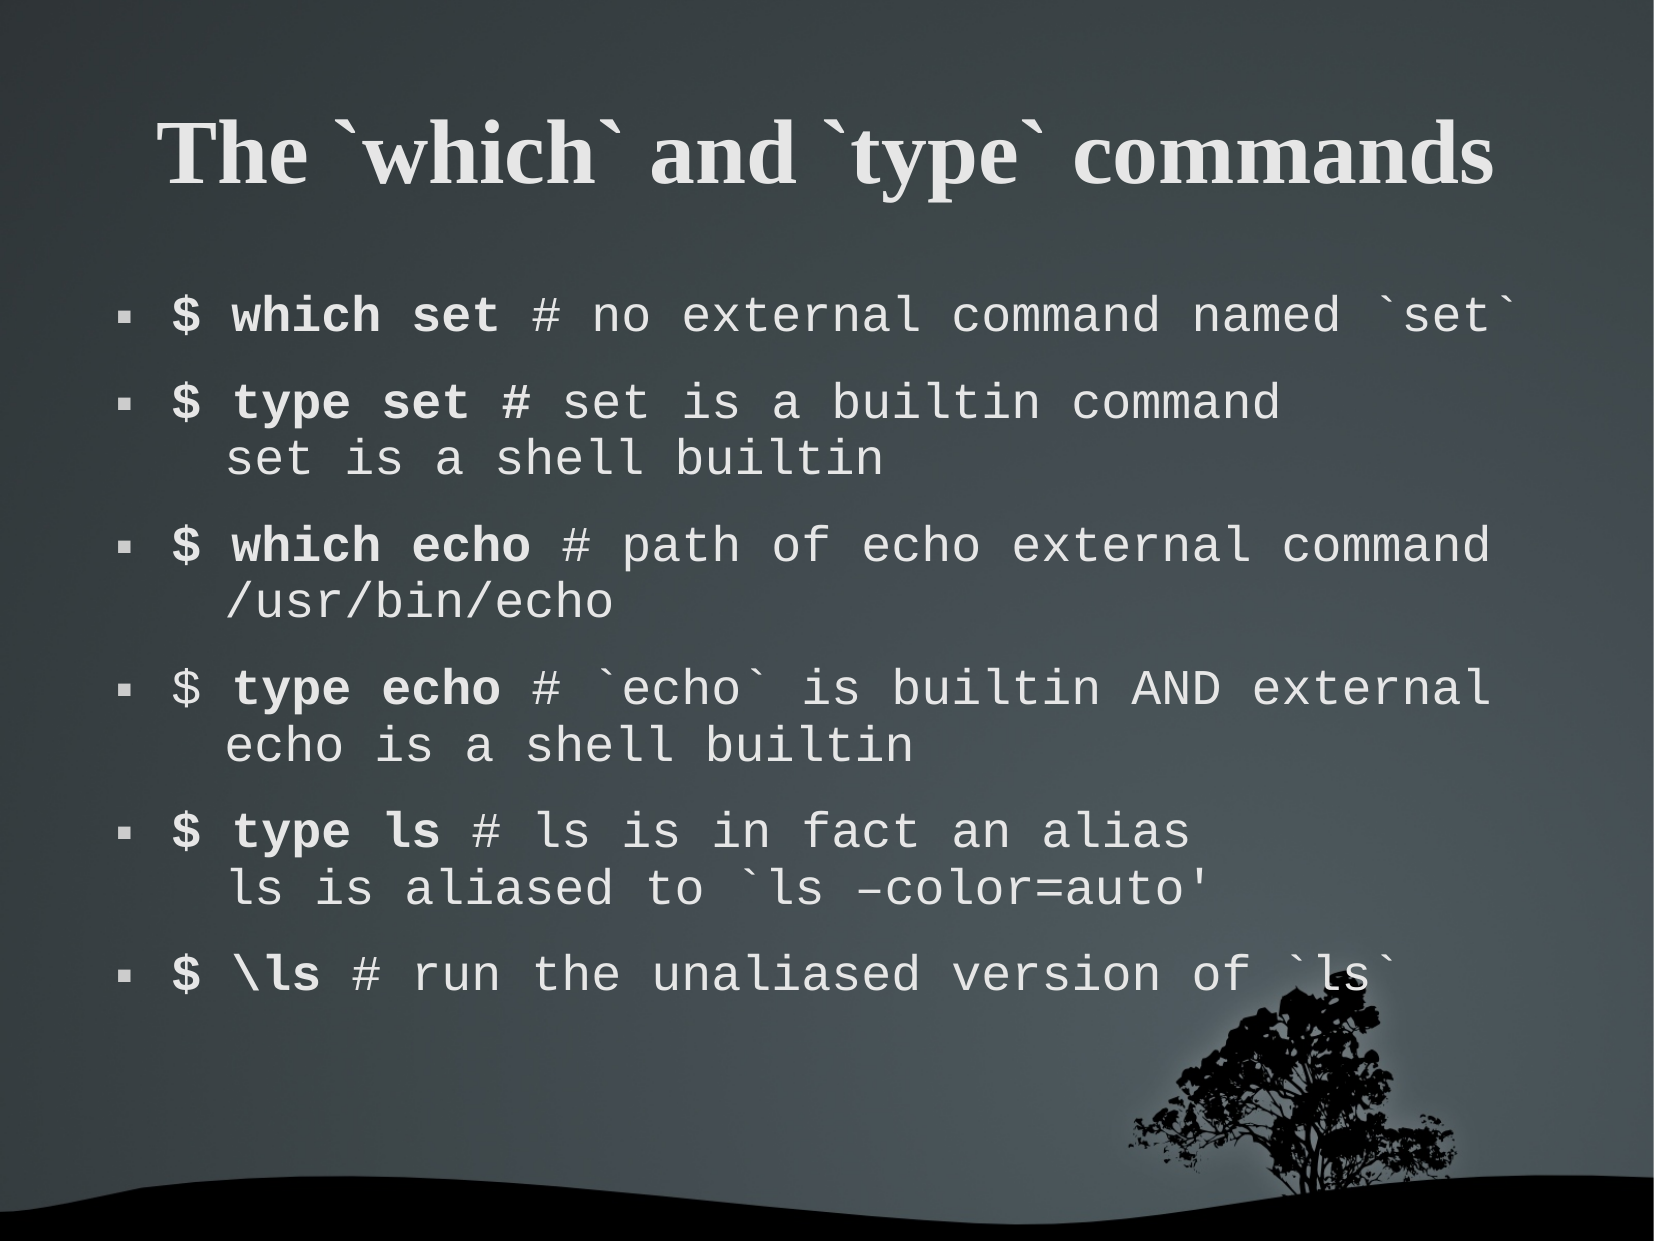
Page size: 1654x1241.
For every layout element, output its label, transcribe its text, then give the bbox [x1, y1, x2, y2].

title The `which` and `type` commands [82, 49, 1571, 257]
picture [0, 0, 1654, 1241]
list $ which set # no external command named `set` $ type set # set is a builtin command set is a shell builtin $ which echo # path of echo external command /usr/bin/echo $ type echo # `echo` is builtin AND external echo is a shell builtin $ type ls # ls is in fact an alias ls is aliased to `ls –color=auto' $ \ls # run the unaliased version of `ls` [82, 290, 1571, 1109]
